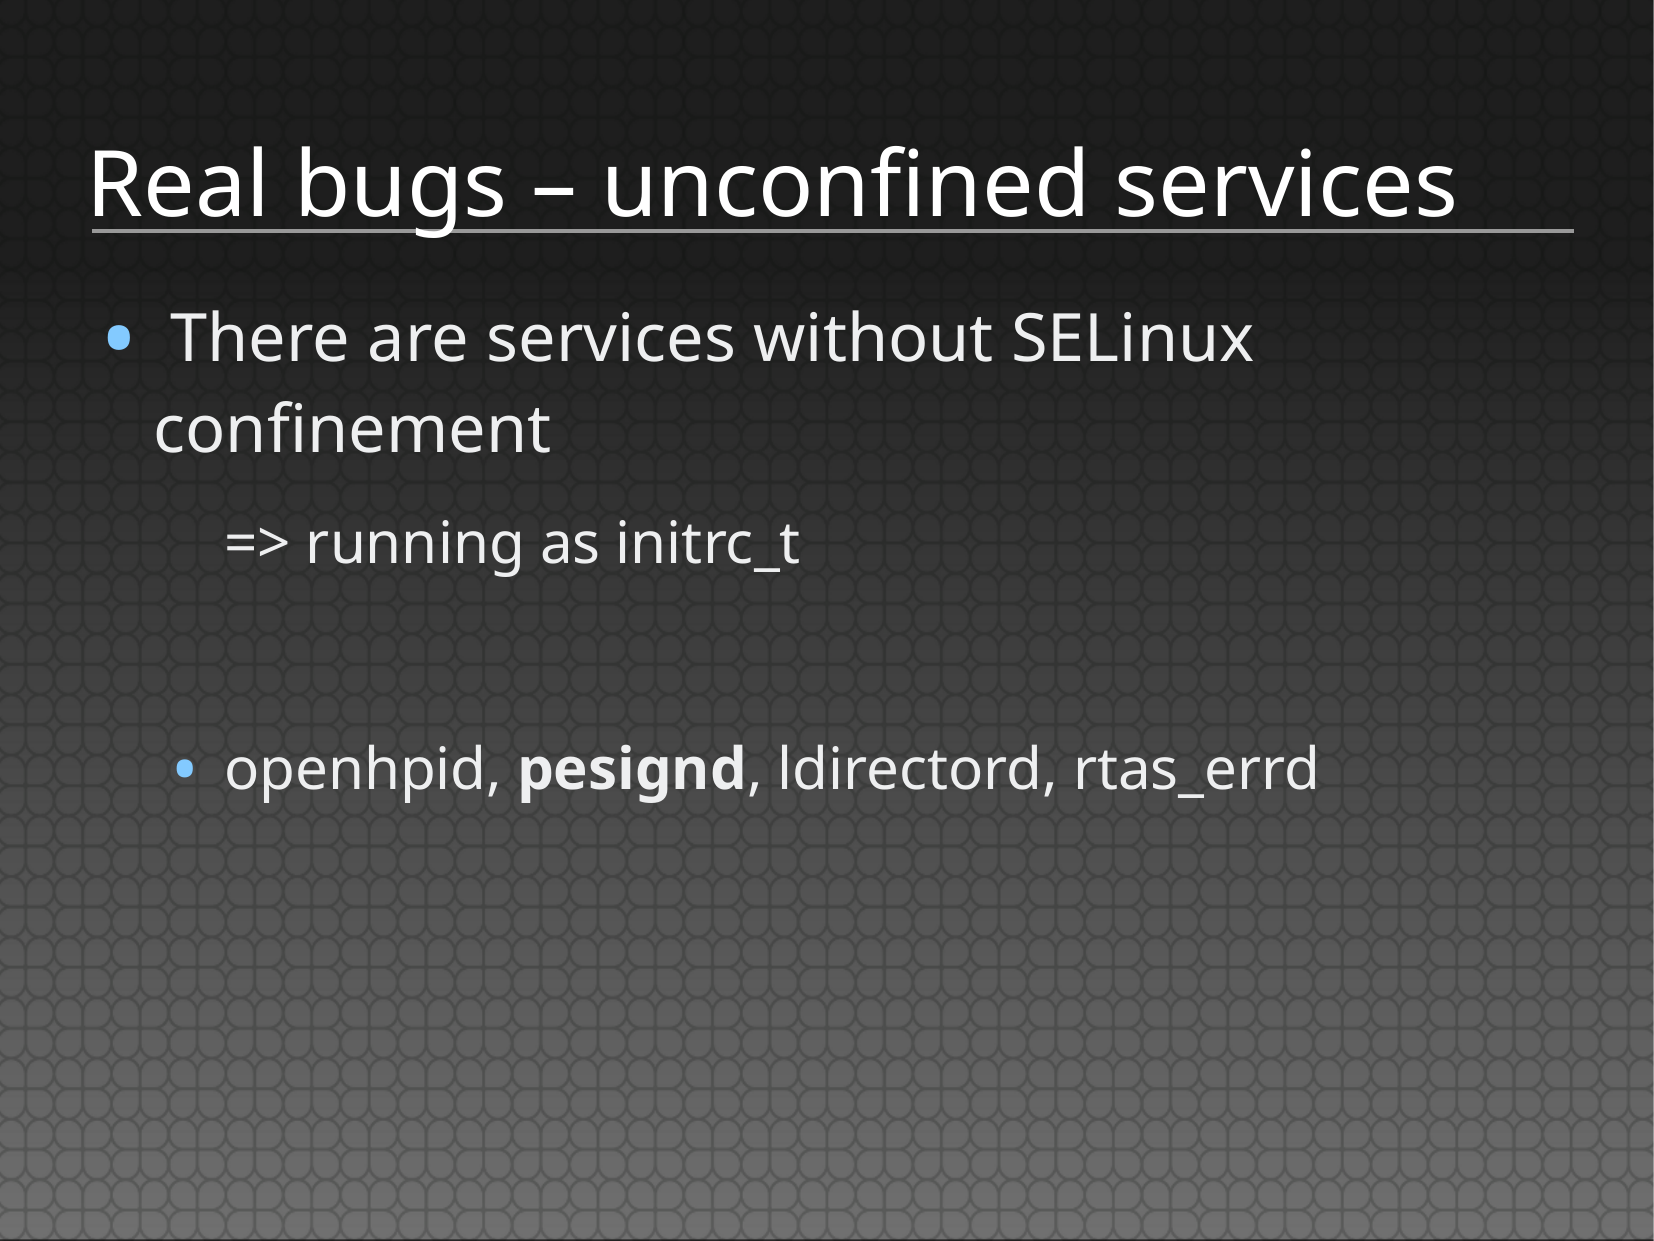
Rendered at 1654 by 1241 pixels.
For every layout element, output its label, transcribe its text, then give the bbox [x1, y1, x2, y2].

list There are services without SELinux confinement => running as initrc_t openhpid, pesignd, ldirectord, rtas_errd [82, 290, 1571, 1109]
title Real bugs – unconfined services [86, 112, 1576, 249]
picture [0, 0, 1654, 1241]
